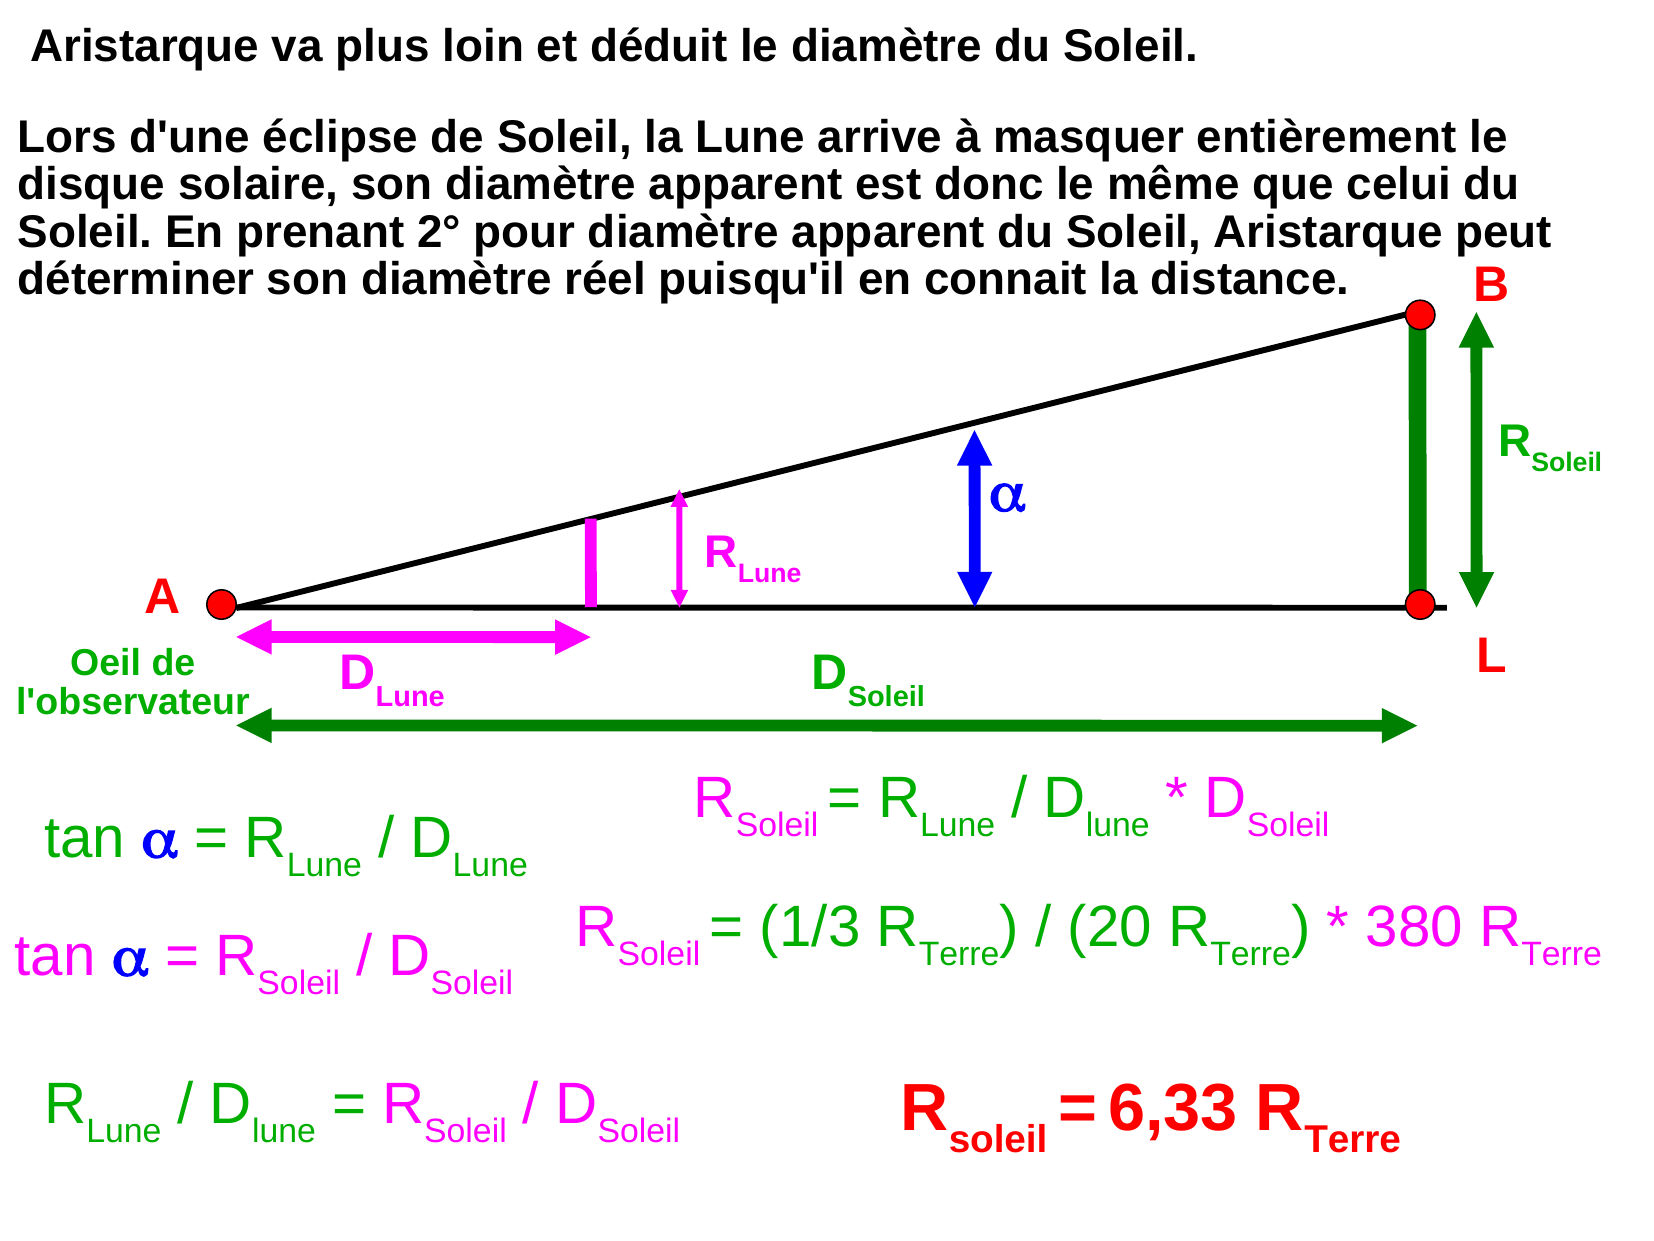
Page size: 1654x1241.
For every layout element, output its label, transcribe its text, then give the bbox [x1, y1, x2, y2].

text_box [1405, 589, 1435, 620]
text_box L [1446, 624, 1536, 697]
text_box RSoleil = RLune / Dlune * DSoleil [679, 757, 1494, 857]
text_box Oeil de l'observateur [0, 636, 266, 739]
text_box A [118, 564, 207, 637]
text_box RSoleil [1476, 407, 1625, 490]
text_box RLune / Dlune = RSoleil / DSoleil [29, 1062, 844, 1162]
text_box  [981, 461, 1093, 549]
text_box RLune [679, 518, 827, 601]
text_box RSoleil = (1/3 RTerre) / (20 RTerre) * 380 RTerre [561, 885, 1625, 985]
text_box DLune [324, 637, 473, 726]
text_box tan  = RSoleil / DSoleil [0, 915, 680, 1021]
text_box Aristarque va plus loin et déduit le diamètre du Soleil. [0, 12, 1624, 103]
text_box B [1446, 252, 1536, 325]
text_box Lors d'une éclipse de Soleil, la Lune arrive à masquer entièrement le disque solaire, son diamètre apparent est donc le même que celui du Soleil. En prenant 2° pour diamètre apparent du Soleil, Aristarque peut déterminer son diamètre réel puisqu'il en connait la distance. [0, 103, 1654, 296]
text_box [1405, 300, 1435, 330]
text_box [207, 589, 237, 620]
text_box tan  = RLune / DLune [29, 797, 709, 903]
text_box DSoleil [797, 637, 945, 726]
text_box Rsoleil = 6,33 RTerre [885, 1062, 1447, 1164]
